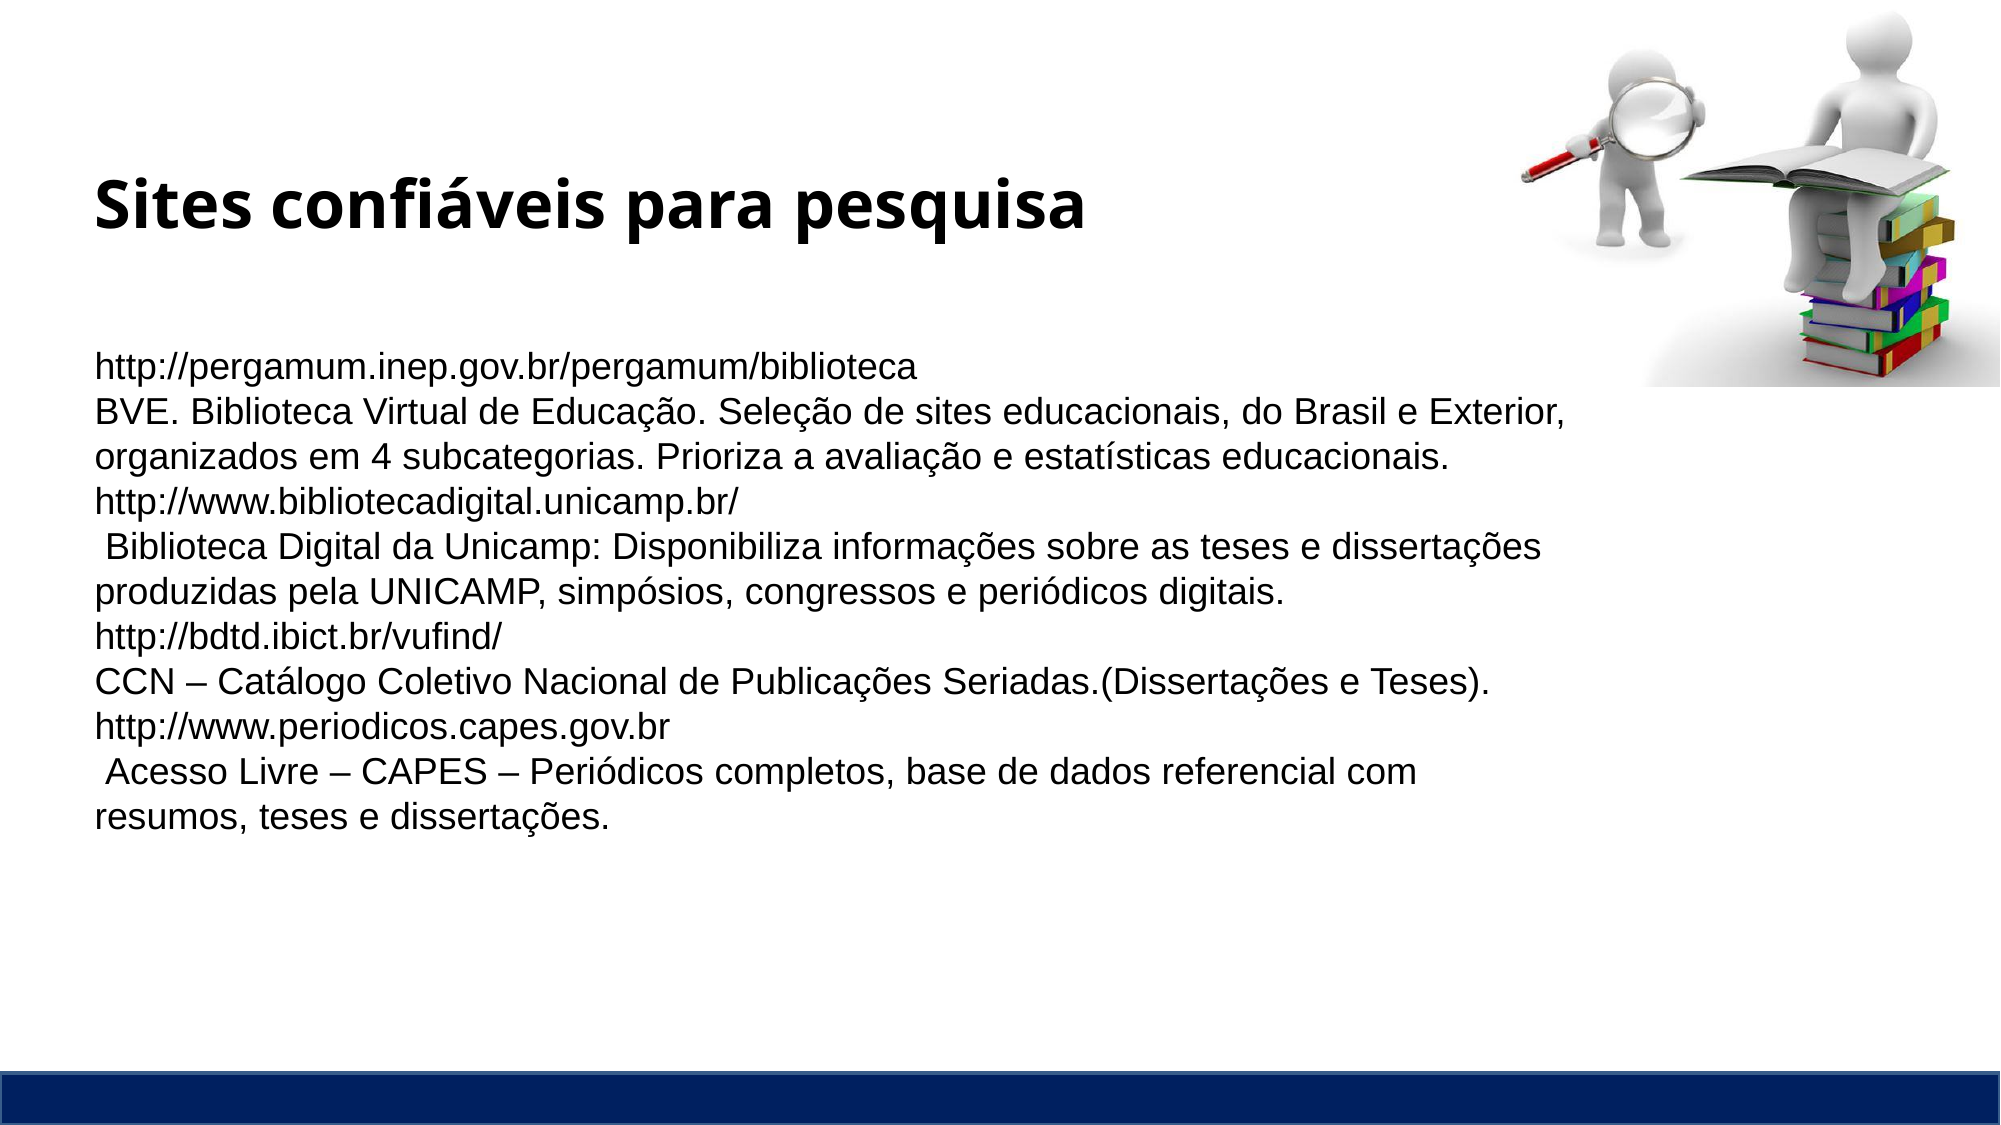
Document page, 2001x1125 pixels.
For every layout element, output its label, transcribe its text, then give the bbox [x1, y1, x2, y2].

text_box [0, 1073, 2000, 1125]
text_box http://pergamum.inep.gov.br/pergamum/biblioteca BVE. Biblioteca Virtual de Educação. Seleção de sites educacionais, do Brasil e Exterior, organizados em 4 subcategorias. Prioriza a avaliação e estatísticas educacionais. http://www.bibliotecadigital.unicamp.br/ Biblioteca Digital da Unicamp: Disponibiliza informações sobre as teses e dissertações produzidas pela UNICAMP, simpósios, congressos e periódicos digitais. http://bdtd.ibict.br/vufind/ CCN – Catálogo Coletivo Nacional de Publicações Seriadas.(Dissertações e Teses). http://www.periodicos.capes.gov.br Acesso Livre – CAPES – Periódicos completos, base de dados referencial com resumos, teses e dissertações. [79, 334, 1584, 941]
picture [1513, 0, 2000, 387]
text_box Sites confiáveis para pesquisa [79, 153, 1407, 250]
